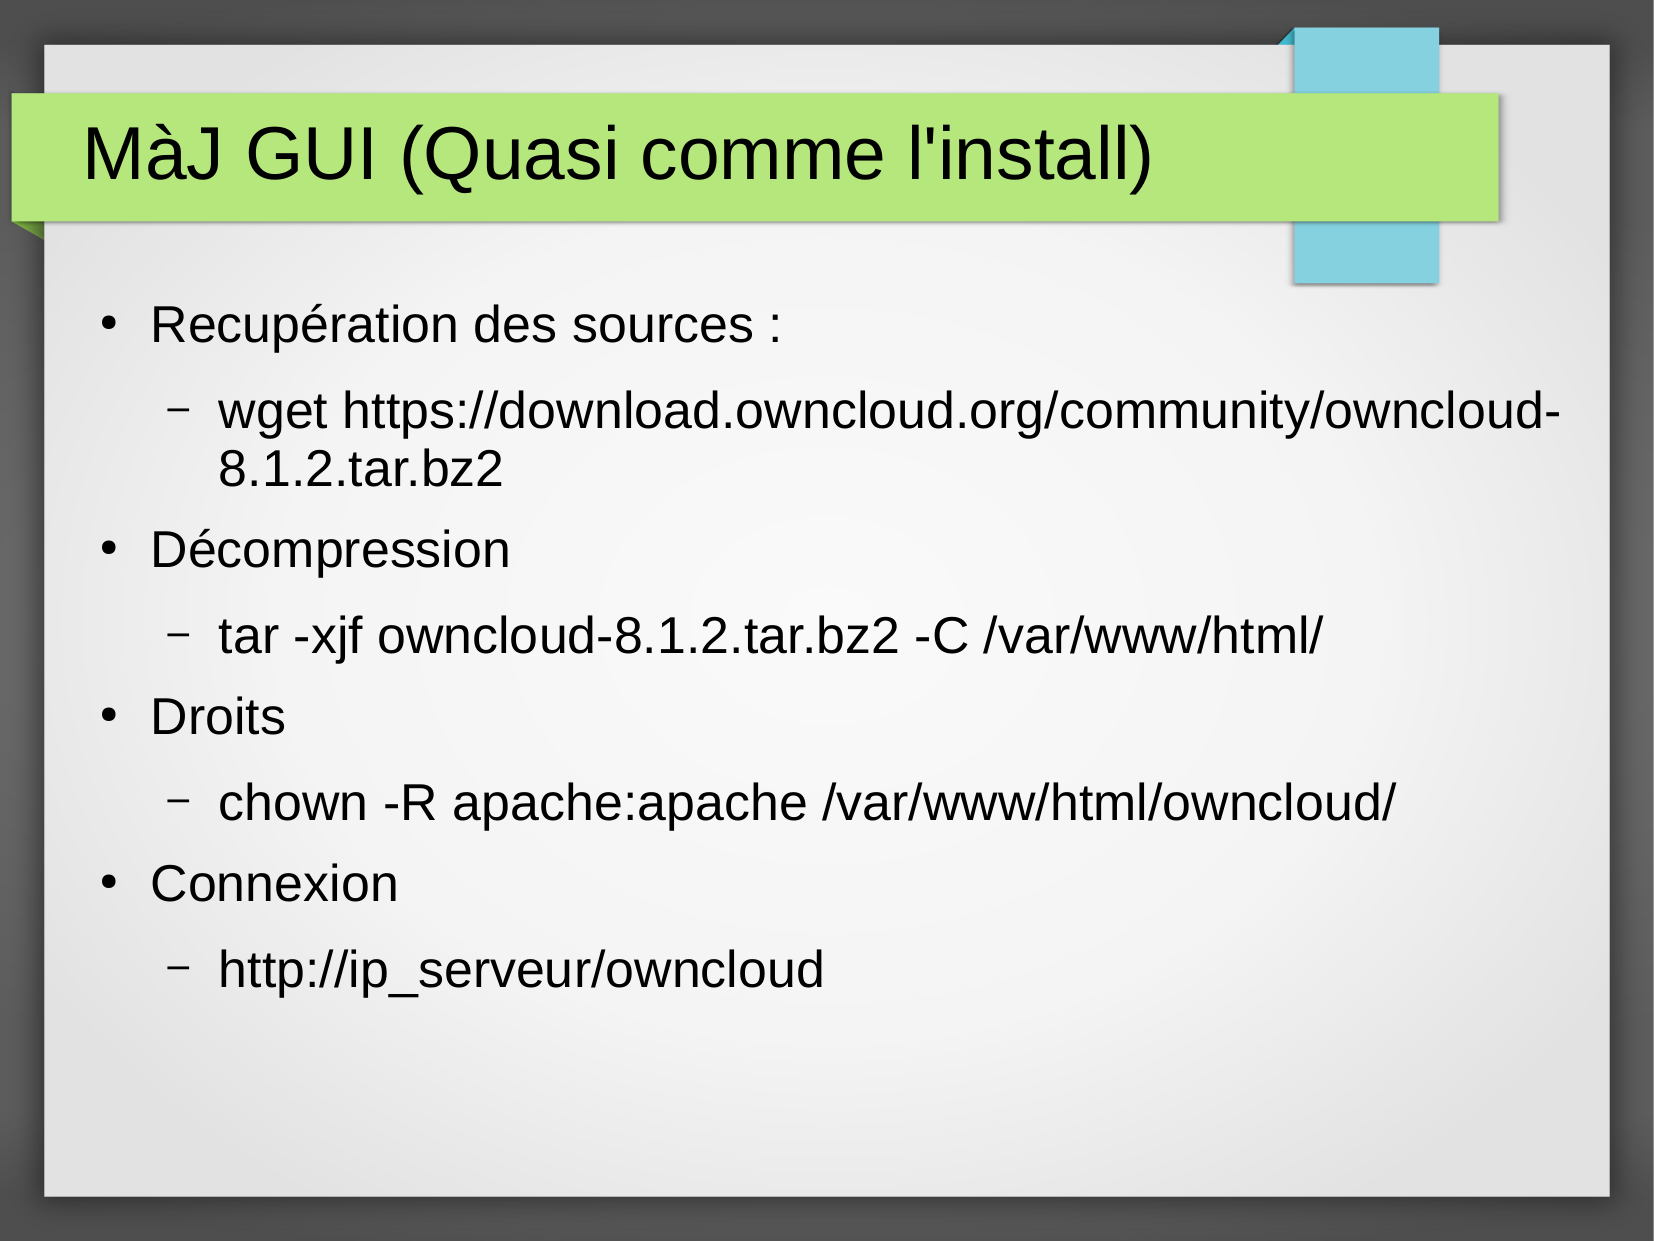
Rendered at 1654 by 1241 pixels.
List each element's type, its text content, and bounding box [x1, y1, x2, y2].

picture [0, 0, 1654, 1241]
title MàJ GUI (Quasi comme l'install) [82, 94, 1264, 213]
list Recupération des sources : wget https://download.owncloud.org/community/owncloud-8.1.2.tar.bz2 Décompression tar -xjf owncloud-8.1.2.tar.bz2 -C /var/www/html/ Droits chown -R apache:apache /var/www/html/owncloud/ Connexion http://ip_serveur/owncloud [82, 295, 1571, 1015]
